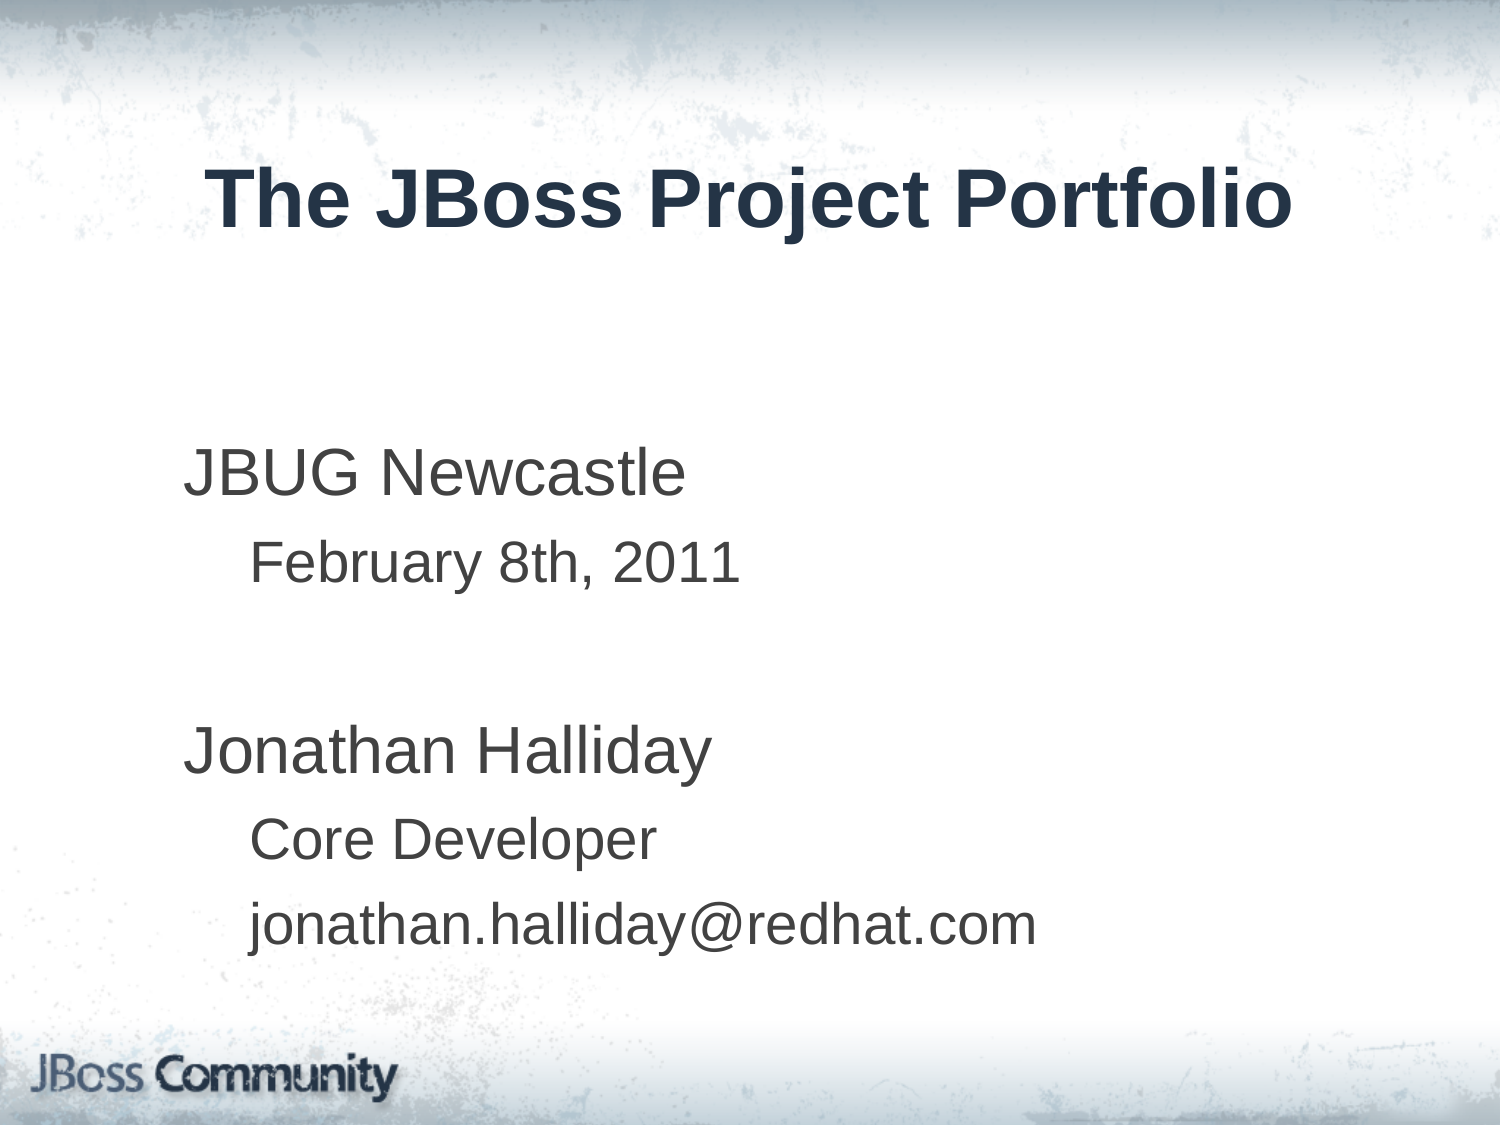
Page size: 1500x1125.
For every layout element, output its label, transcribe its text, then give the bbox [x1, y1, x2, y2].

picture [0, 0, 1500, 1125]
title The JBoss Project Portfolio [112, 68, 1388, 320]
list JBUG Newcastle February 8th, 2011 Jonathan Halliday Core Developer jonathan.halliday@redhat.com [112, 324, 1388, 1001]
